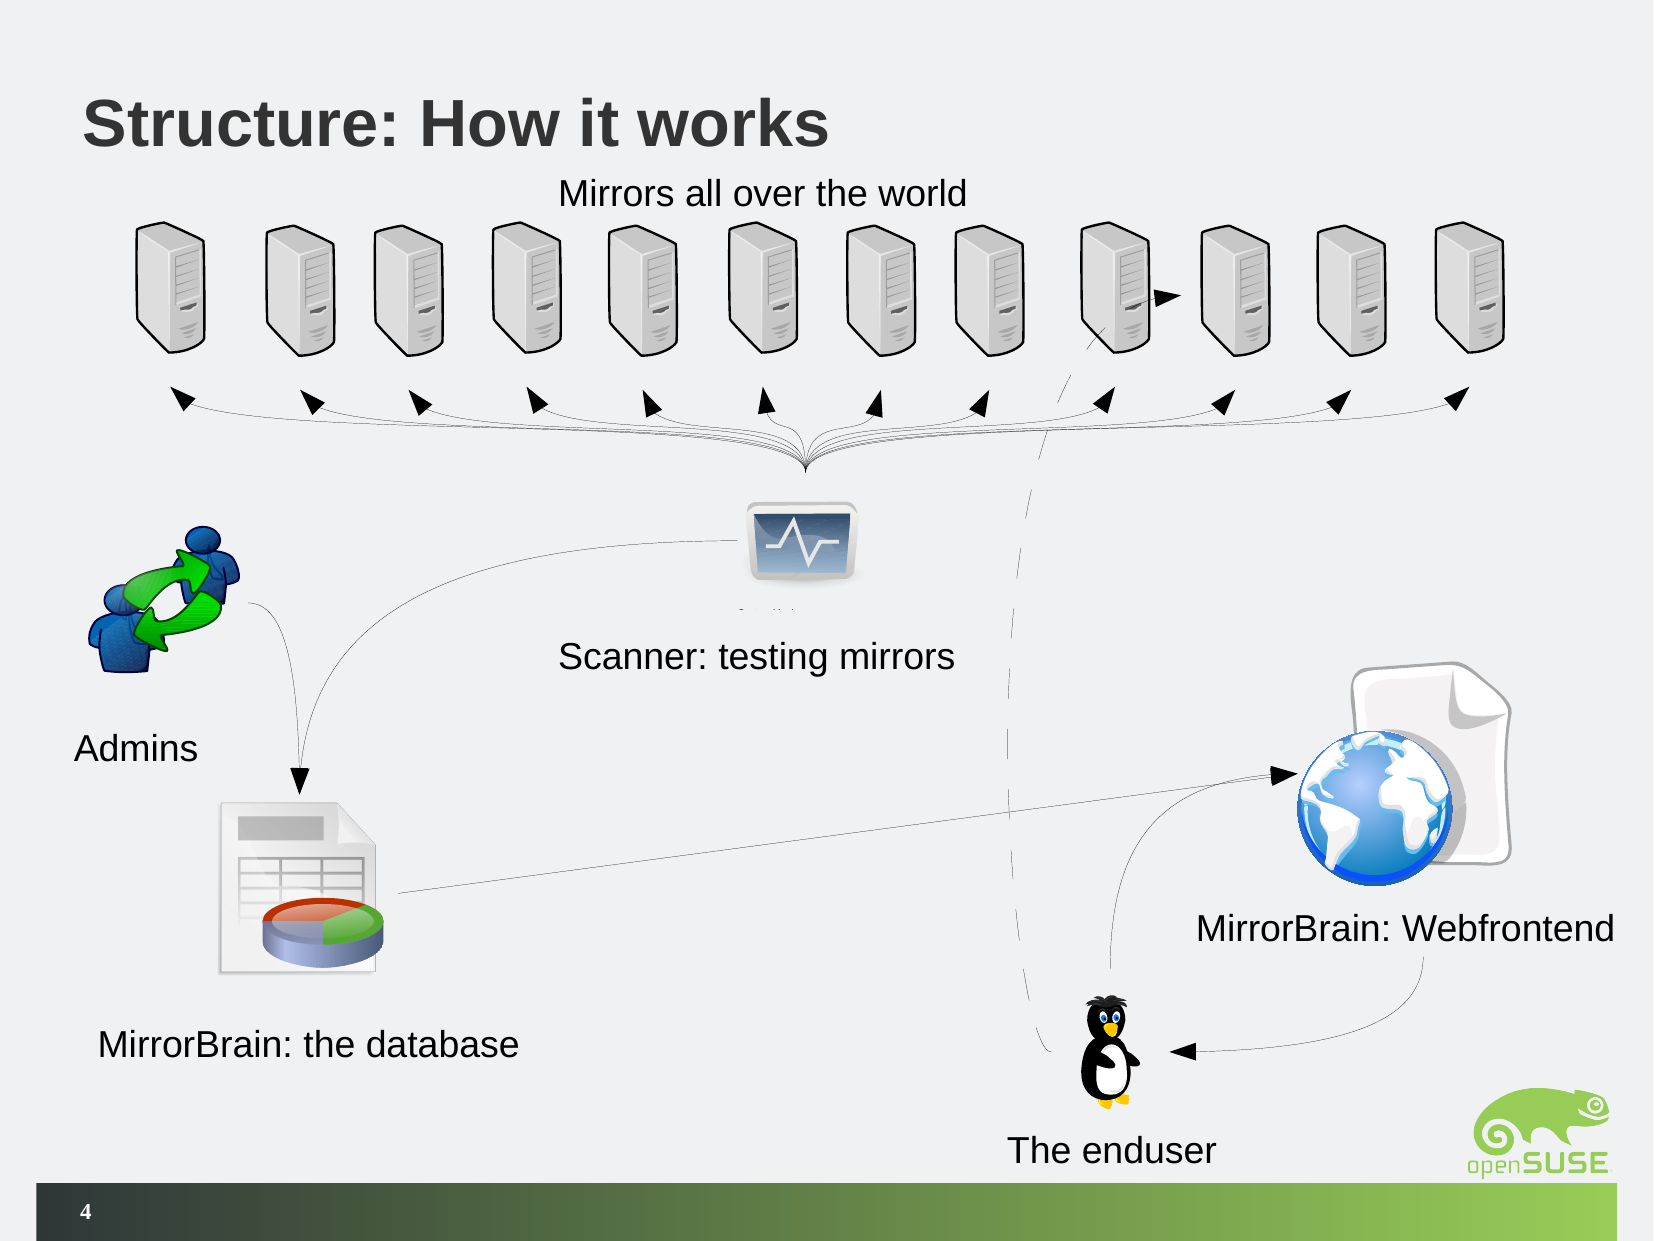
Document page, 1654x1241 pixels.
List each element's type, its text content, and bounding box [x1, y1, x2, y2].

text_box MirrorBrain: the database [82, 1015, 556, 1073]
text_box Mirrors all over the world [543, 165, 993, 223]
text_box MirrorBrain: Webfrontend [1181, 899, 1654, 957]
picture [0, 0, 1654, 1241]
title Structure: How it works [82, 49, 1571, 198]
text_box Scanner: testing mirrors [543, 628, 981, 686]
text_box Admins [59, 720, 225, 778]
text_box The enduser [992, 1122, 1252, 1179]
